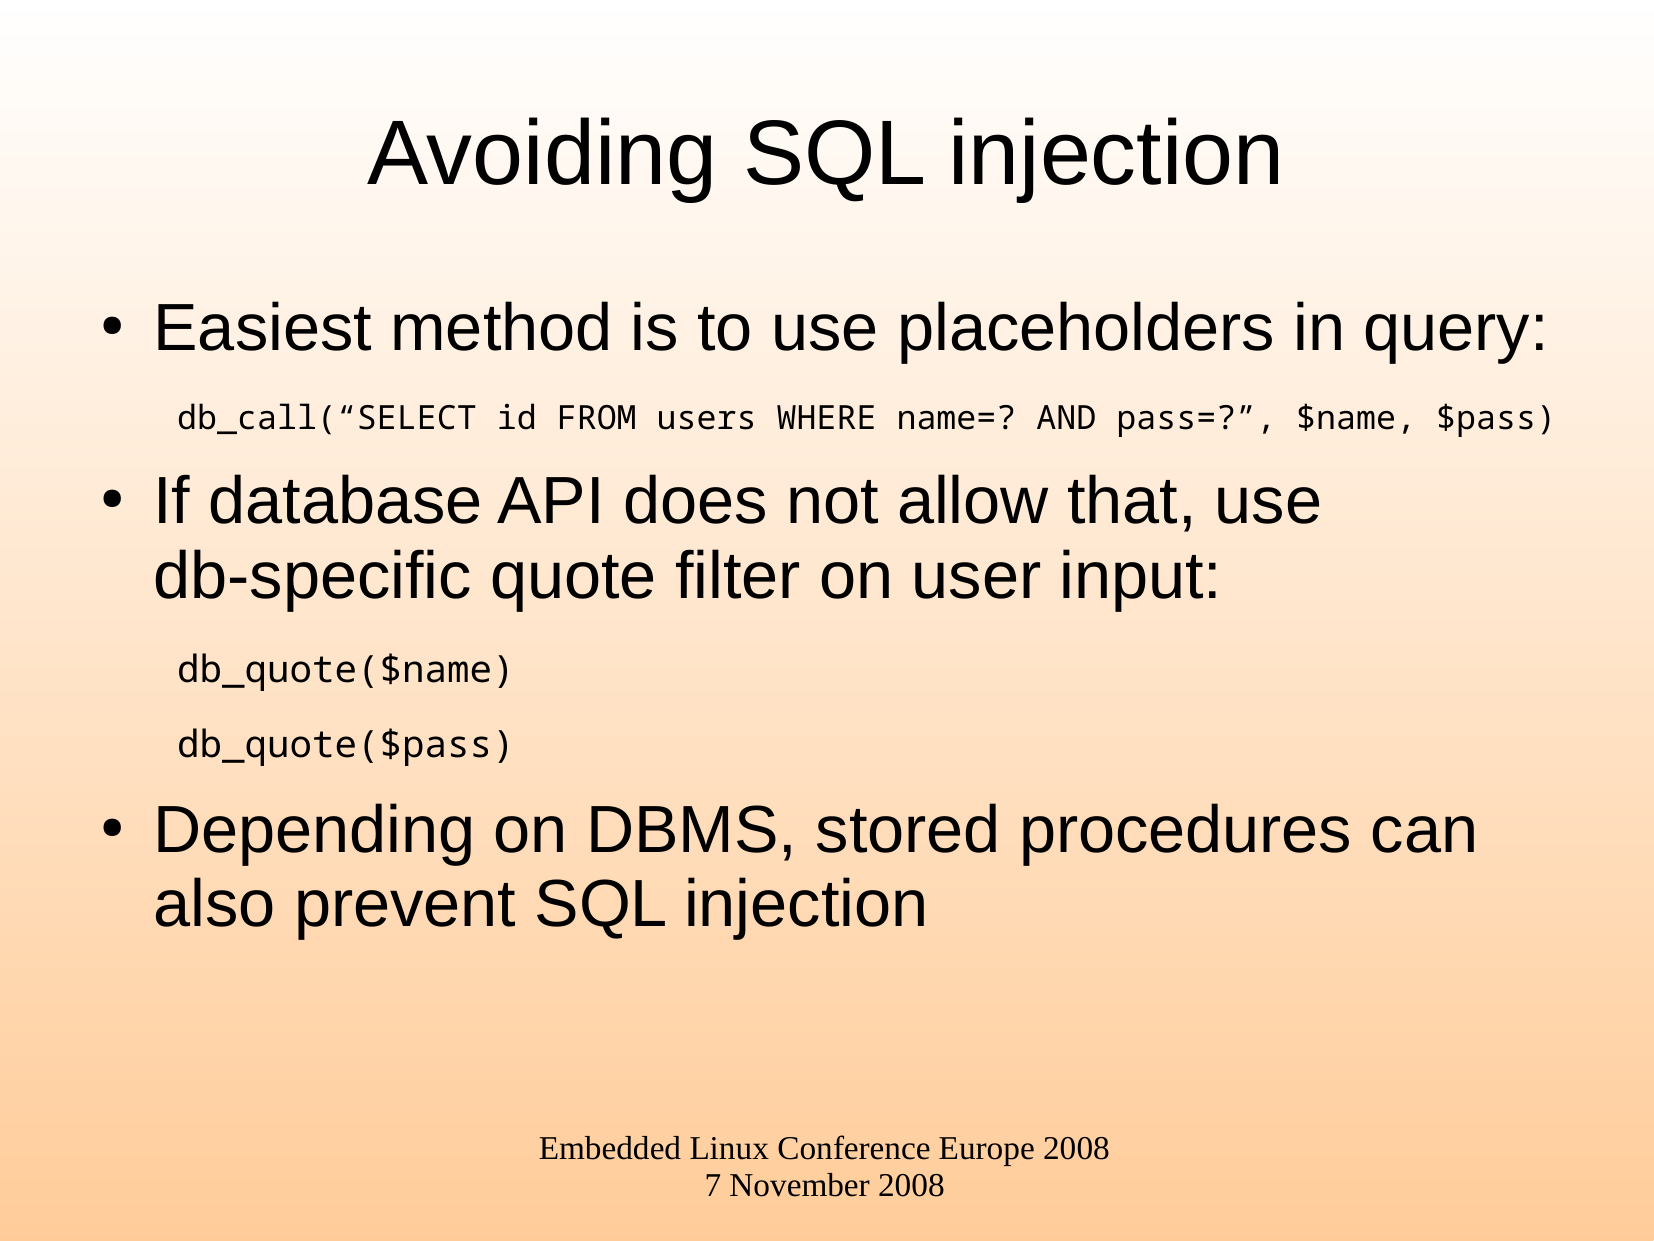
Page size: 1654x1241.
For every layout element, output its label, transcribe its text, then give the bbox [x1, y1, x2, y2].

list Easiest method is to use placeholders in query: db_call(“SELECT id FROM users WHERE name=? AND pass=?”, $name, $pass) If database API does not allow that, use db‑specific quote filter on user input: db_quote($name) db_quote($pass) Depending on DBMS, stored procedures can also prevent SQL injection [82, 290, 1571, 1109]
title Avoiding SQL injection [82, 49, 1571, 257]
